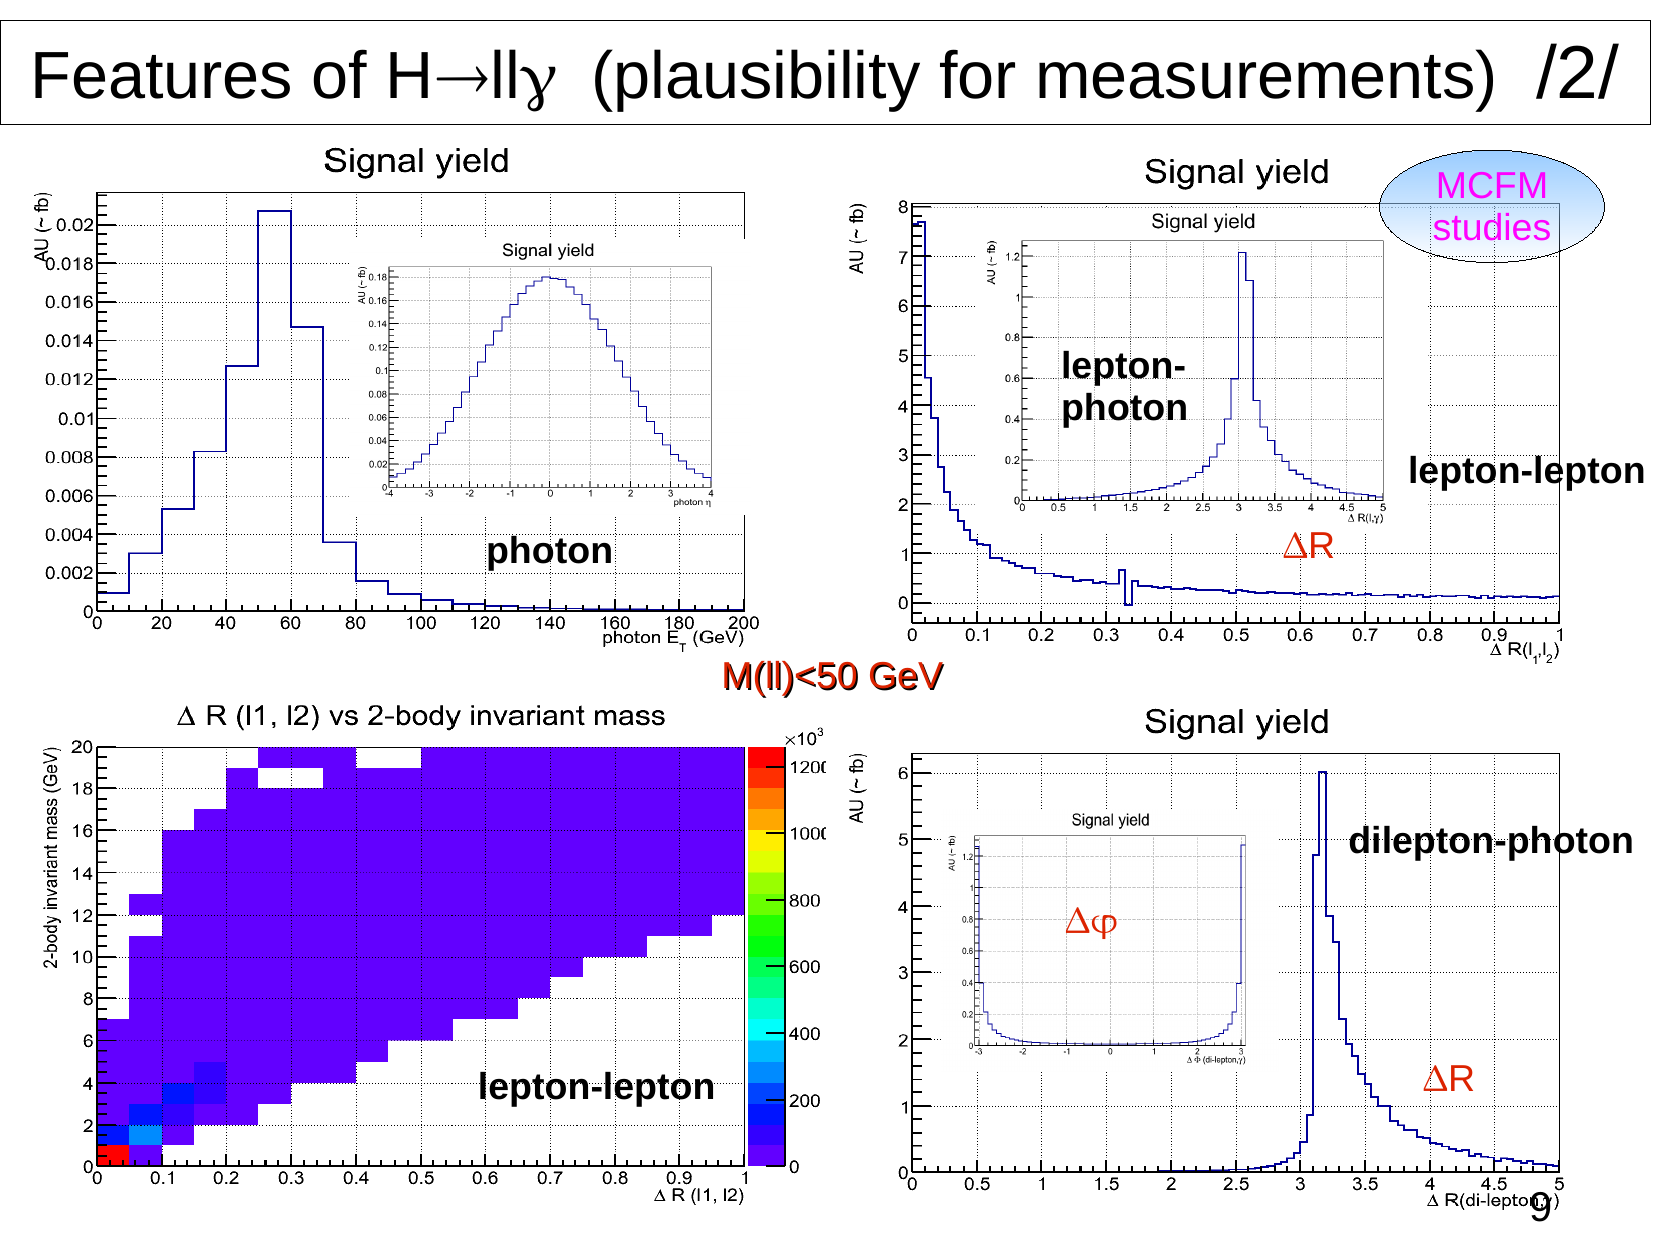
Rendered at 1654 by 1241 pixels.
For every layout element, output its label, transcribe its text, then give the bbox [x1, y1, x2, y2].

picture [17, 139, 826, 664]
picture [832, 700, 1641, 1225]
title Features of Hll (plausibility for measurements) /2/ [0, 20, 1651, 24]
picture [832, 150, 1641, 676]
picture [17, 694, 826, 1219]
